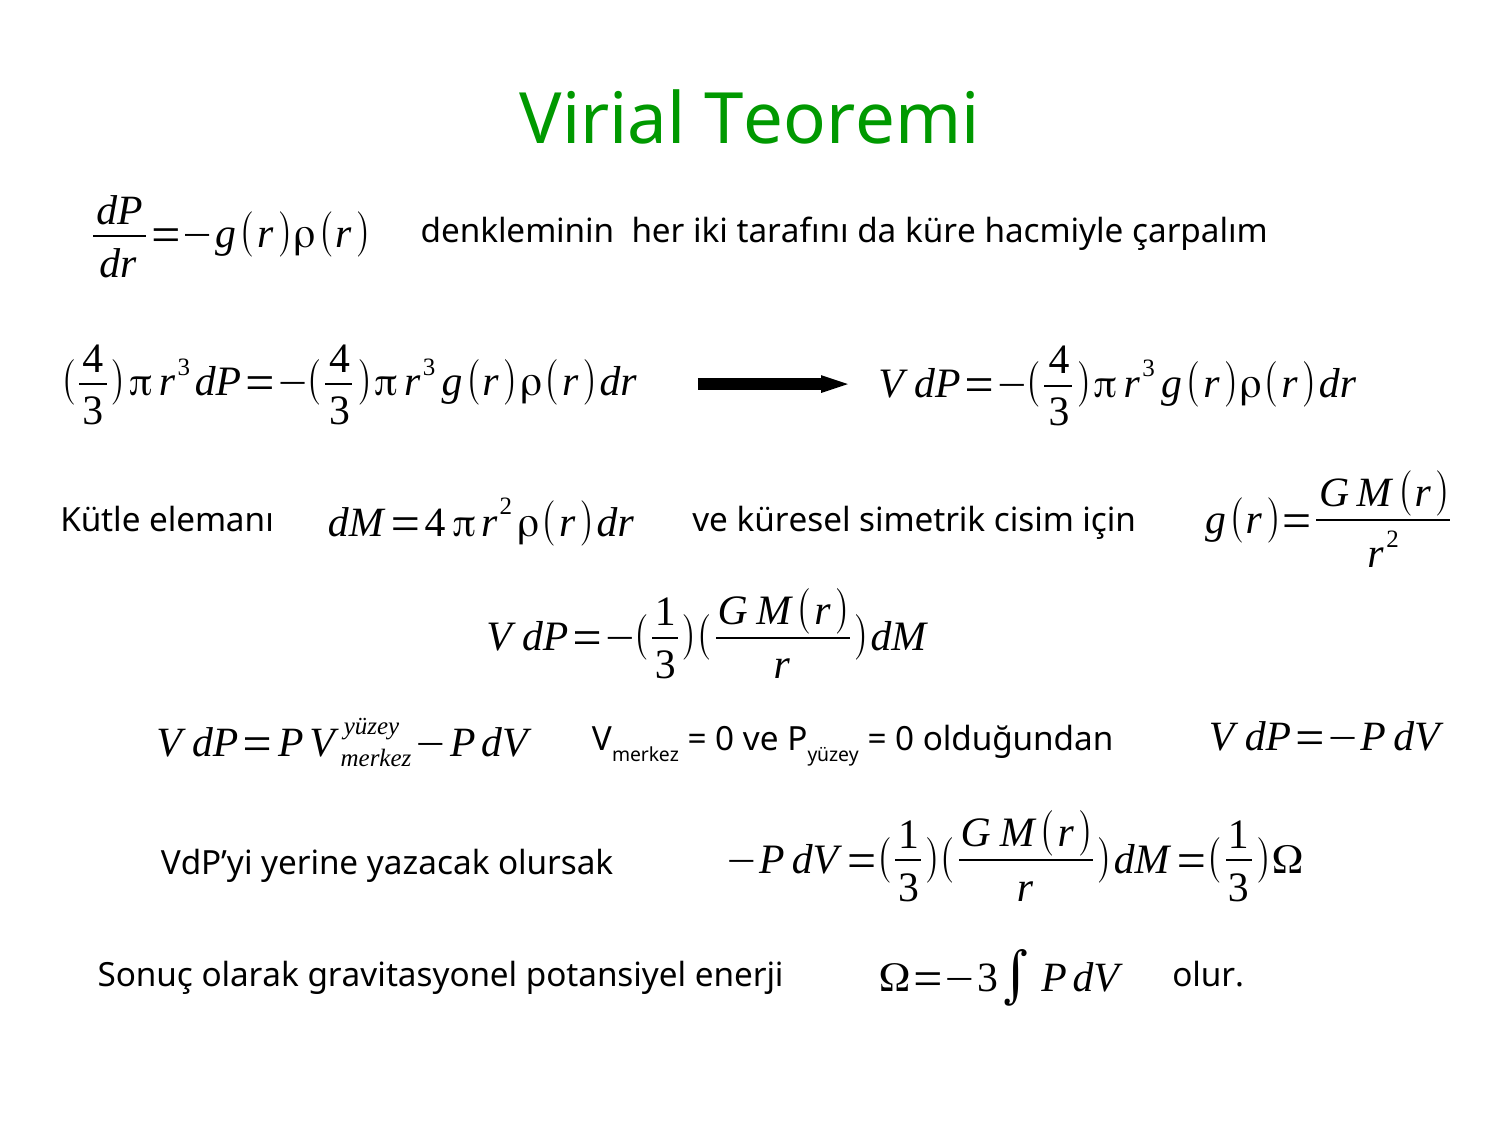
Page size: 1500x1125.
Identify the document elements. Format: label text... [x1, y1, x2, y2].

chart [480, 585, 937, 688]
text_box Sonuç olarak gravitasyonel potansiyel enerji [82, 945, 855, 1041]
text_box olur. [1157, 945, 1280, 1012]
chart [55, 334, 646, 434]
chart [150, 712, 541, 772]
title Virial Teoremi [75, 21, 1426, 209]
text_box VdP’yi yerine yazacak olursak [146, 833, 686, 907]
text_box denkleminin her iki tarafını da küre hacmiyle çarpalım [405, 201, 1366, 262]
text_box Kütle elemanı [45, 491, 311, 552]
chart [872, 945, 1132, 1010]
chart [1197, 467, 1459, 577]
chart [321, 492, 643, 548]
text_box ve küresel simetrik cisim için [677, 491, 1197, 553]
chart [85, 186, 376, 287]
chart [872, 335, 1366, 436]
text_box Vmerkez = 0 ve Pyüzey = 0 olduğundan [577, 709, 1201, 773]
chart [1202, 713, 1452, 760]
chart [718, 807, 1311, 911]
